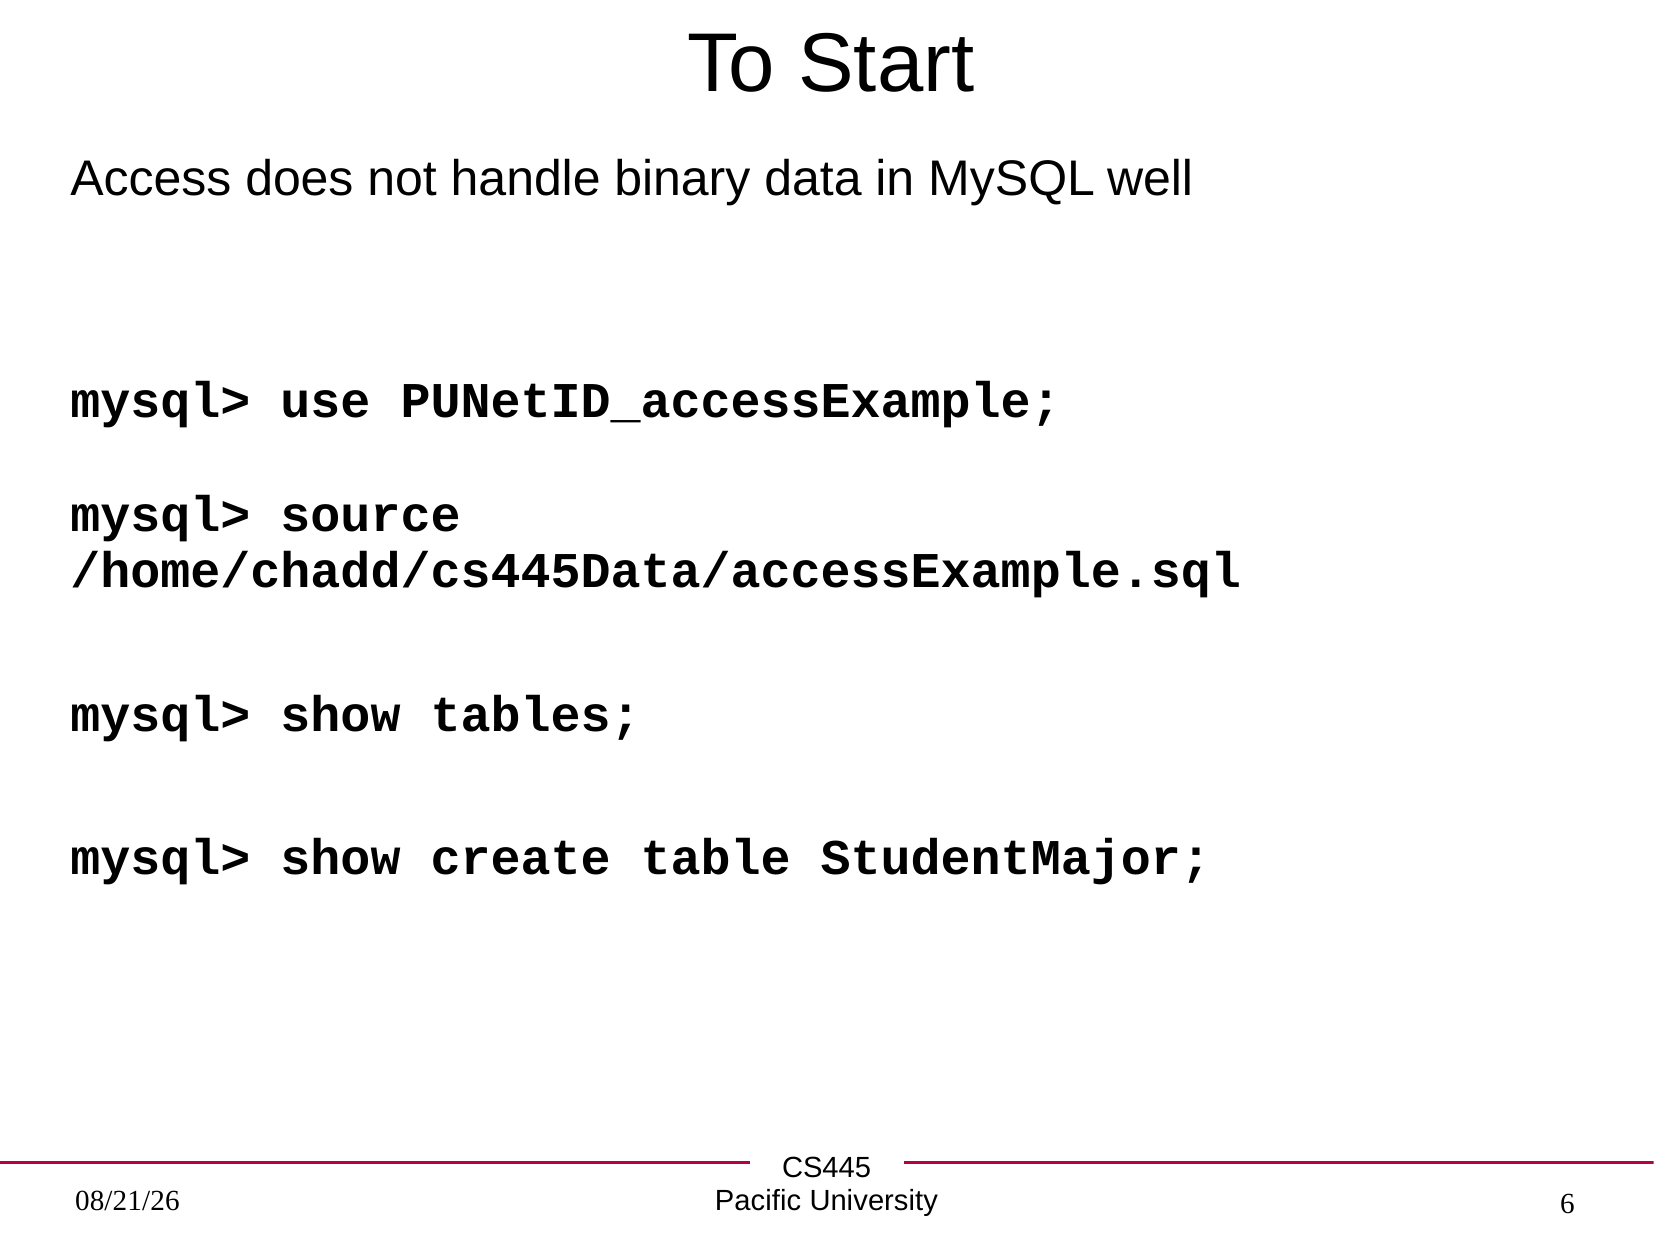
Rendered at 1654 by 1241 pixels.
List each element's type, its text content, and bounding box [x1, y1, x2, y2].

title To Start [86, 11, 1576, 113]
list Access does not handle binary data in MySQL well mysql> use PUNetID_accessExample; mysql> source /home/chadd/cs445Data/accessExample.sql mysql> show tables; mysql> show create table StudentMajor; [0, 150, 1654, 1126]
